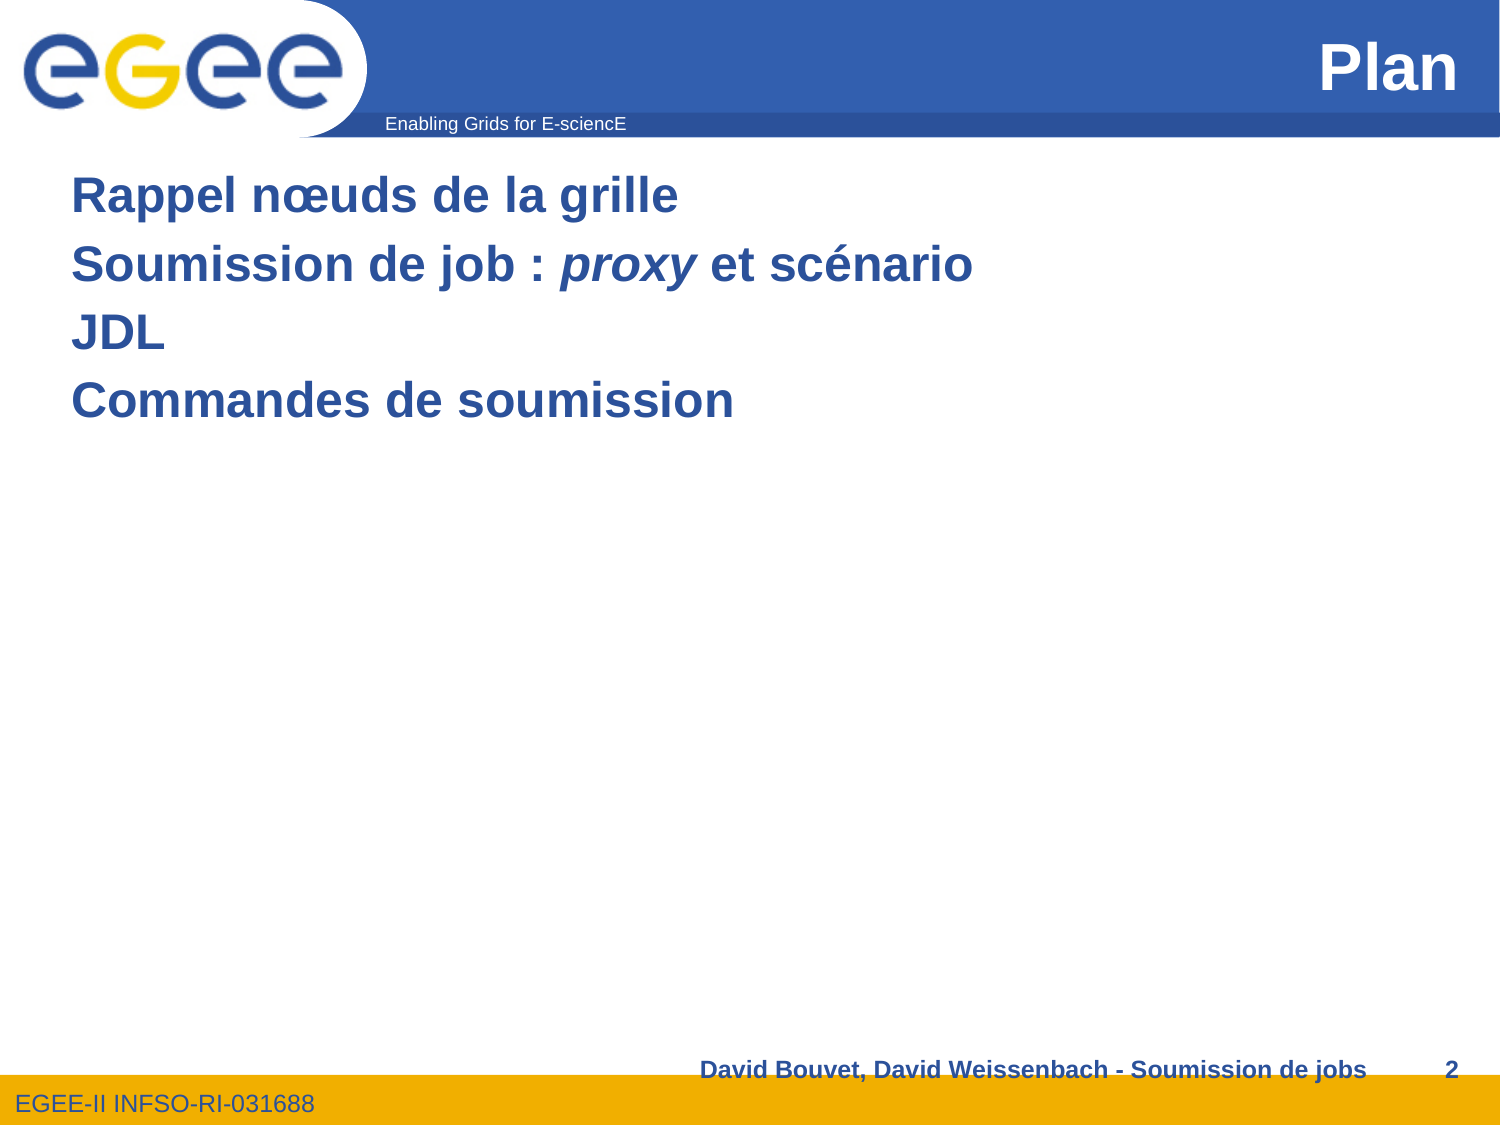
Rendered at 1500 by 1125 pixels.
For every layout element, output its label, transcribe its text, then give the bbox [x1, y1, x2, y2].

title Plan [369, 9, 1475, 126]
picture [18, 30, 349, 112]
list Rappel nœuds de la grille Soumission de job : proxy et scénario JDL Commandes de soumission [56, 159, 1466, 1051]
